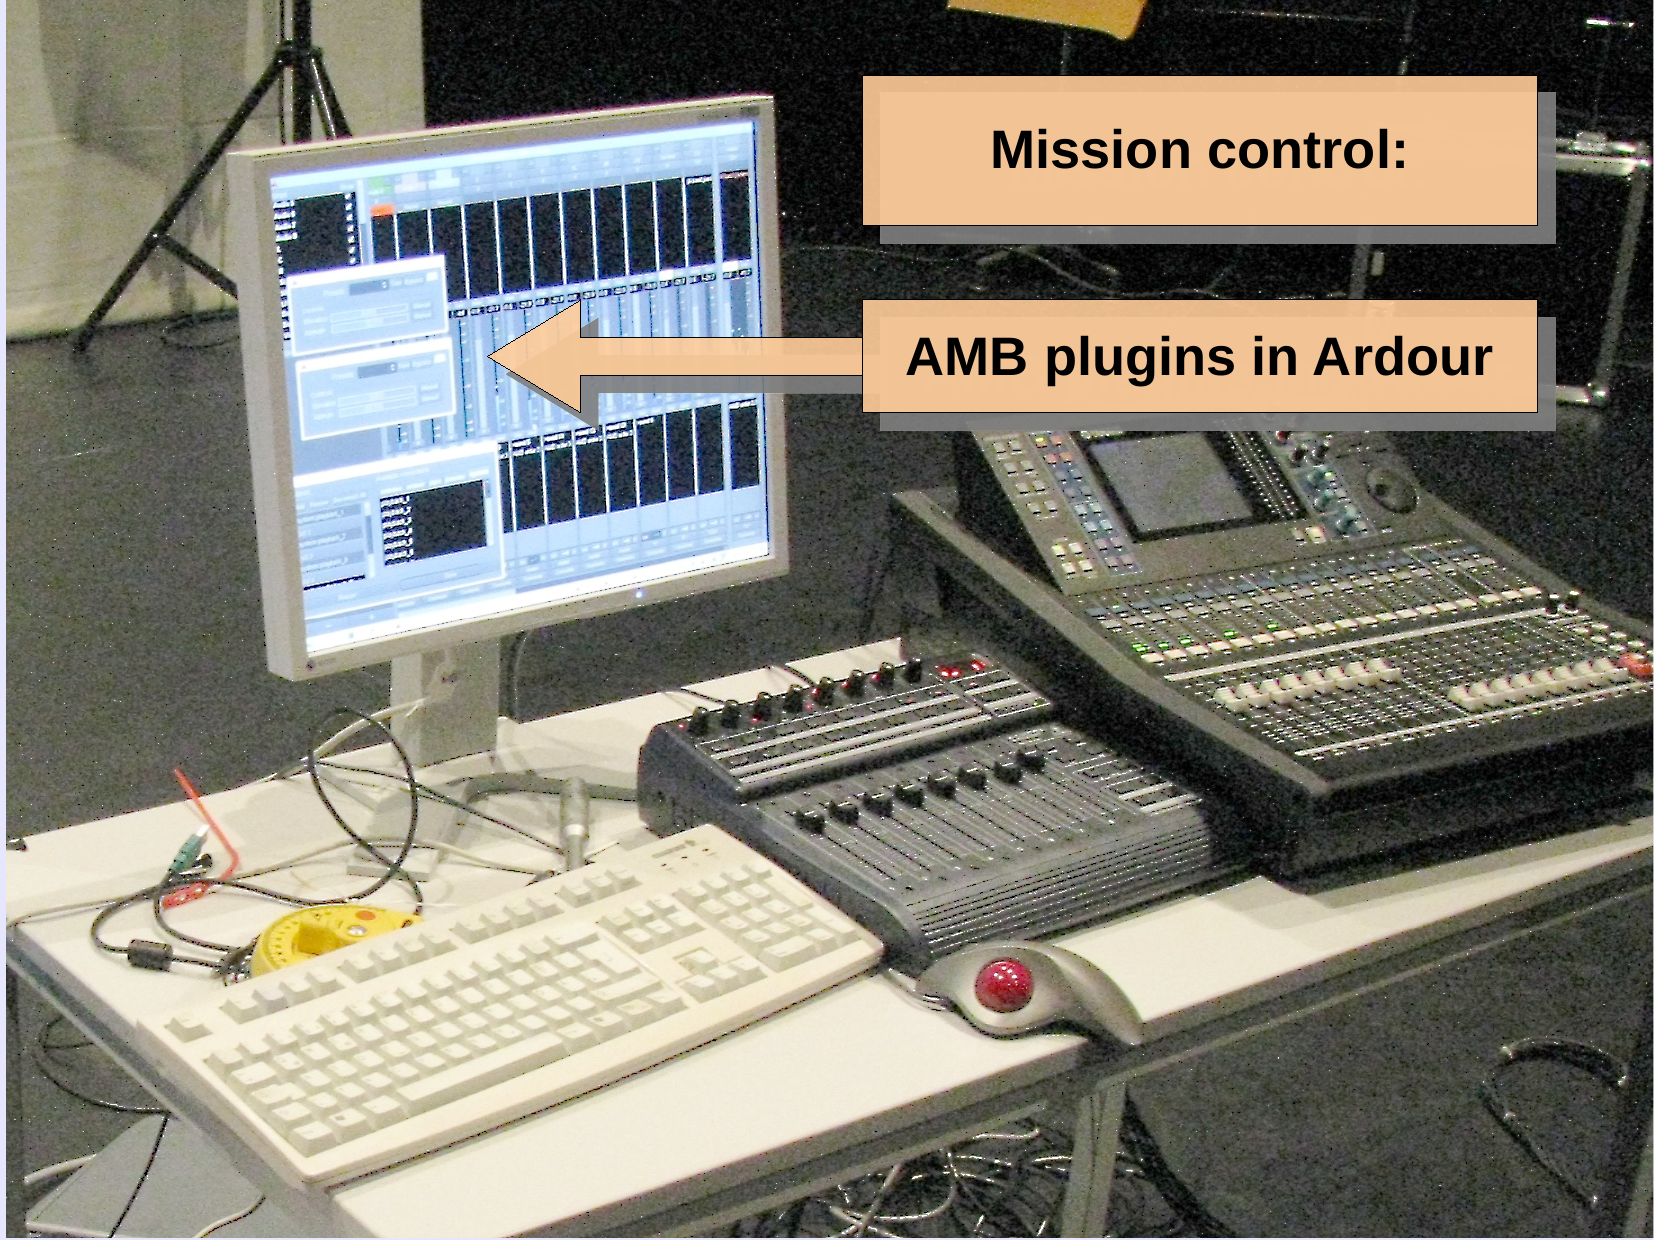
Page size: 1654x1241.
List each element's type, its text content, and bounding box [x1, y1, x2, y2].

picture [6, 0, 1654, 1238]
text_box AMB plugins in Ardour [862, 299, 1538, 413]
text_box Mission control: [862, 75, 1538, 226]
text_box [487, 299, 862, 413]
